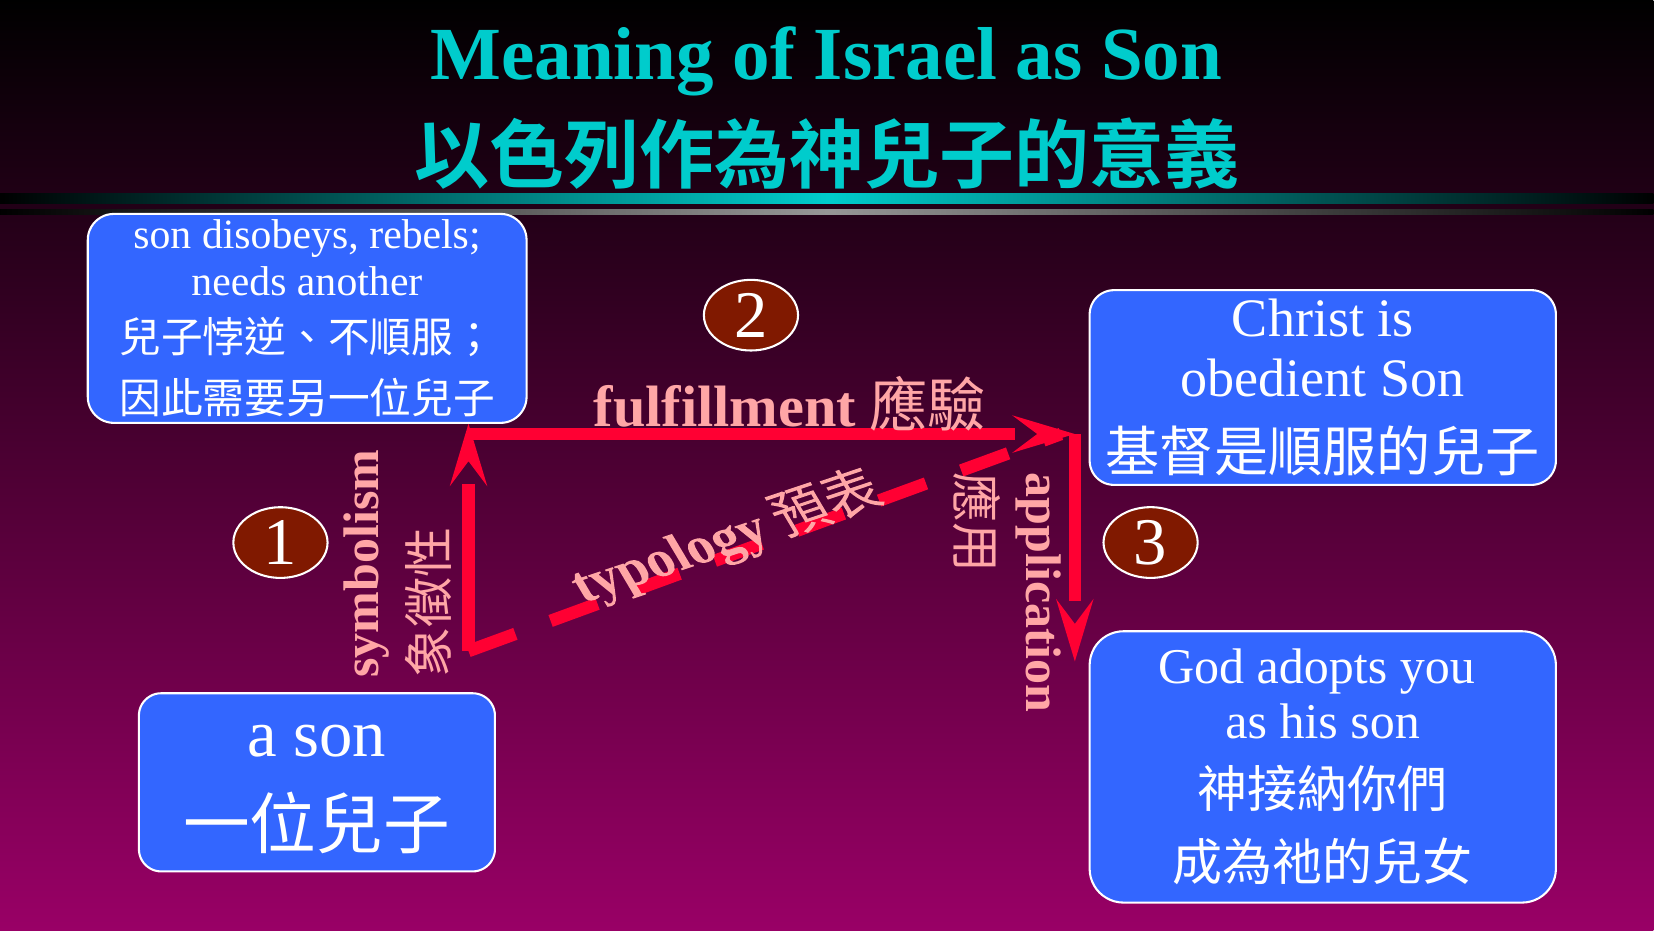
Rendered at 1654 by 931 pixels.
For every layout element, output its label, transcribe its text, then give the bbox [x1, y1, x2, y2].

text_box son disobeys, rebels; needs another 兒子悖逆、不順服； 因此需要另一位兒子 [87, 213, 527, 423]
text_box 3 [1103, 507, 1198, 578]
text_box fulfillment應驗 [578, 351, 1006, 451]
text_box typology預表 [532, 451, 921, 629]
text_box Christ is obedient Son 基督是順服的兒子 [1089, 290, 1556, 485]
text_box application 應用 [935, 457, 1079, 779]
text_box God adopts you as his son 神接納你們 成為祂的兒女 [1089, 631, 1556, 903]
text_box symbolism象徵性 [326, 406, 470, 693]
text_box 2 [703, 279, 799, 351]
text_box 1 [233, 507, 328, 578]
text_box a son 一位兒子 [138, 693, 495, 872]
title Meaning of Israel as Son 以色列作為神兒子的意義 [117, 5, 1537, 212]
